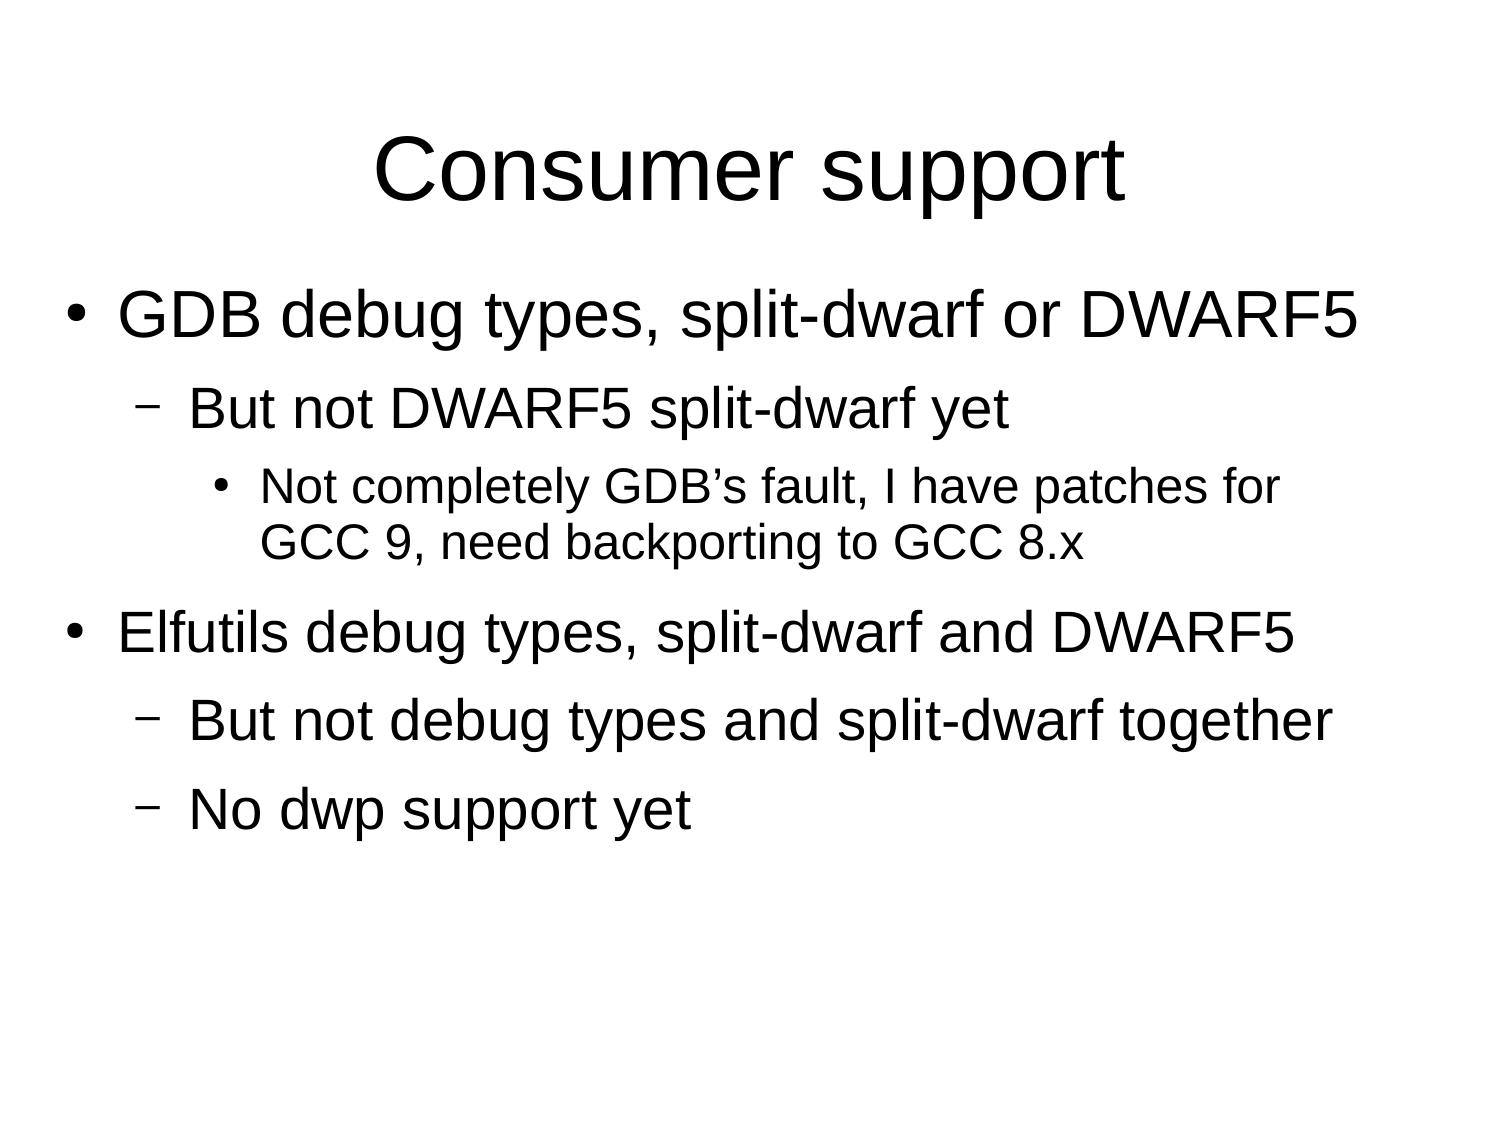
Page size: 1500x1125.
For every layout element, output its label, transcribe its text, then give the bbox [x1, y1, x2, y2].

title Consumer support [103, 59, 1397, 277]
list GDB debug types, split-dwarf or DWARF5 But not DWARF5 split-dwarf yet Not completely GDB’s fault, I have patches for GCC 9, need backporting to GCC 8.x Elfutils debug types, split-dwarf and DWARF5 But not debug types and split-dwarf together No dwp support yet [46, 277, 1397, 930]
